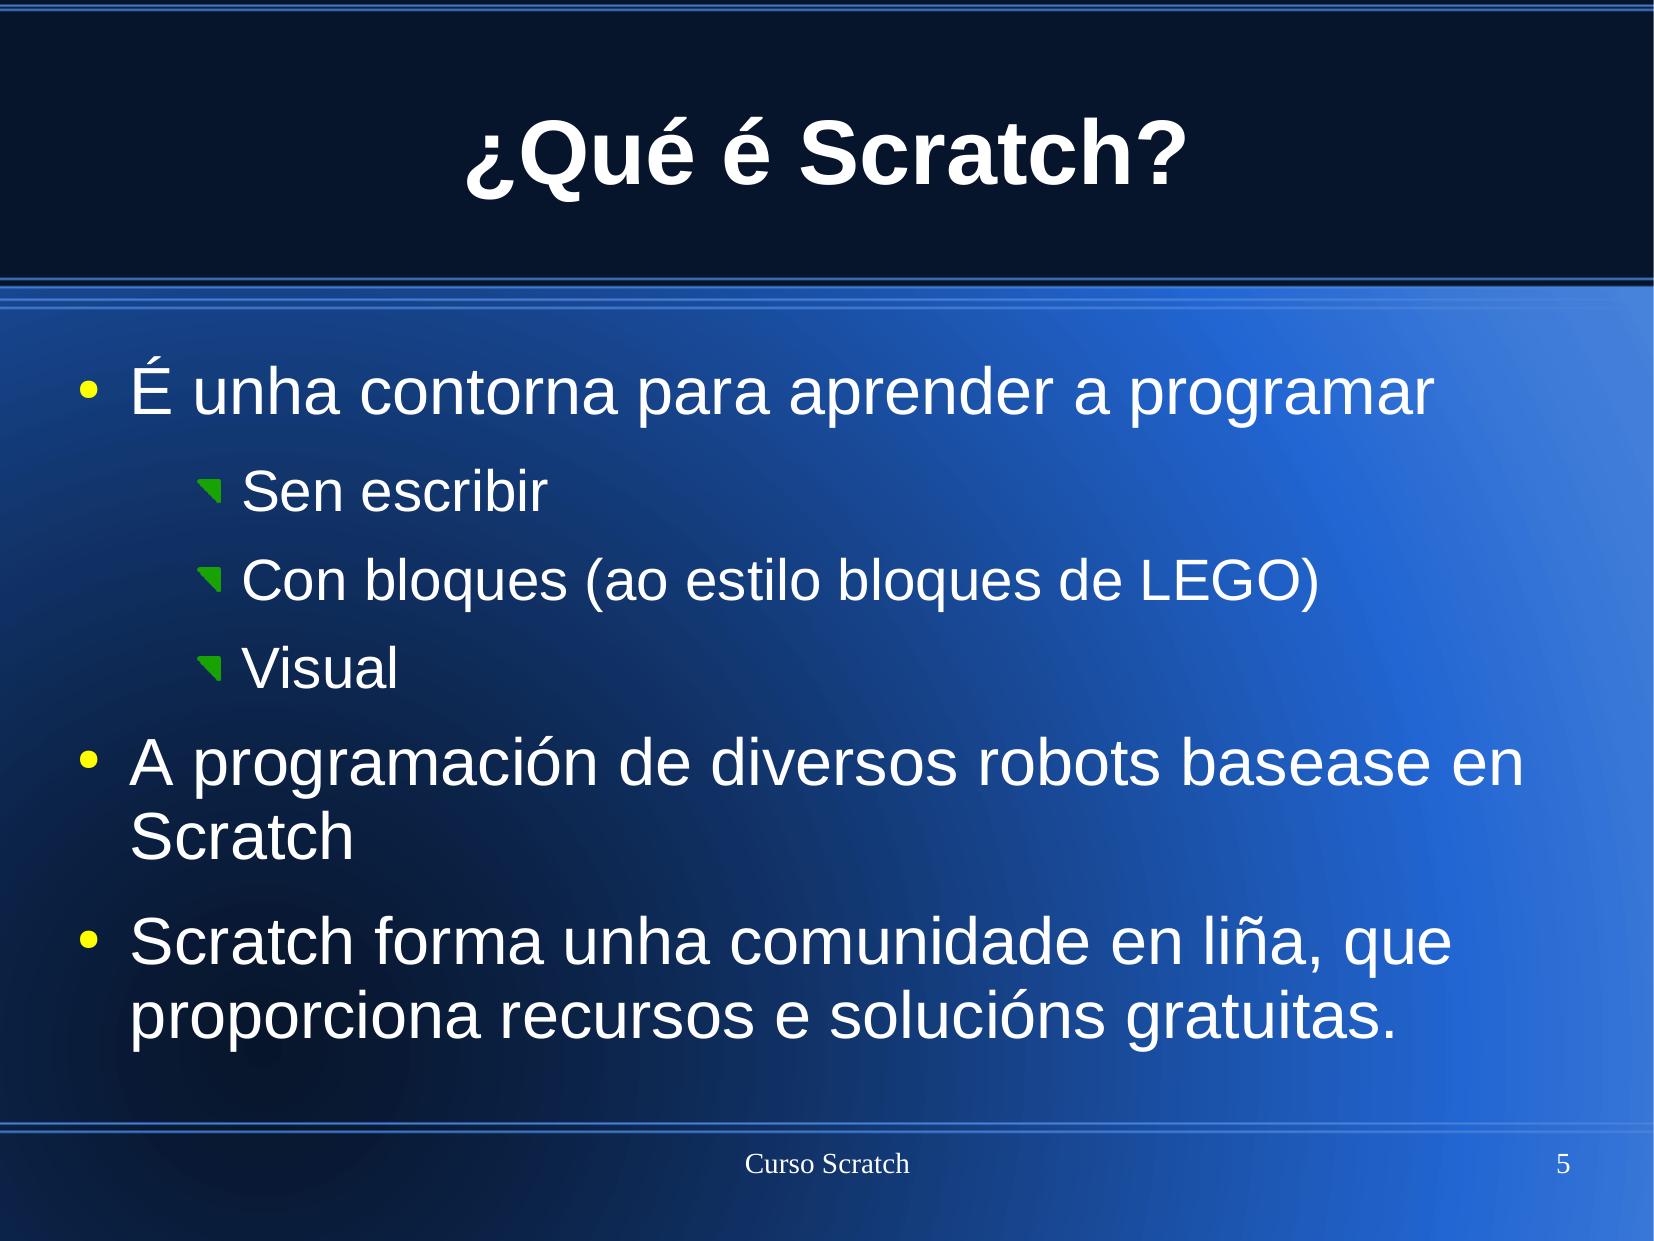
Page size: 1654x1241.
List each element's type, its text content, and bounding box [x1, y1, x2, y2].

title ¿Qué é Scratch? [82, 49, 1571, 257]
picture [0, 0, 1654, 1241]
list É unha contorna para aprender a programar Sen escribir Con bloques (ao estilo bloques de LEGO) Visual A programación de diversos robots basease en Scratch Scratch forma unha comunidade en liña, que proporciona recursos e solucións gratuitas. [59, 354, 1548, 1241]
